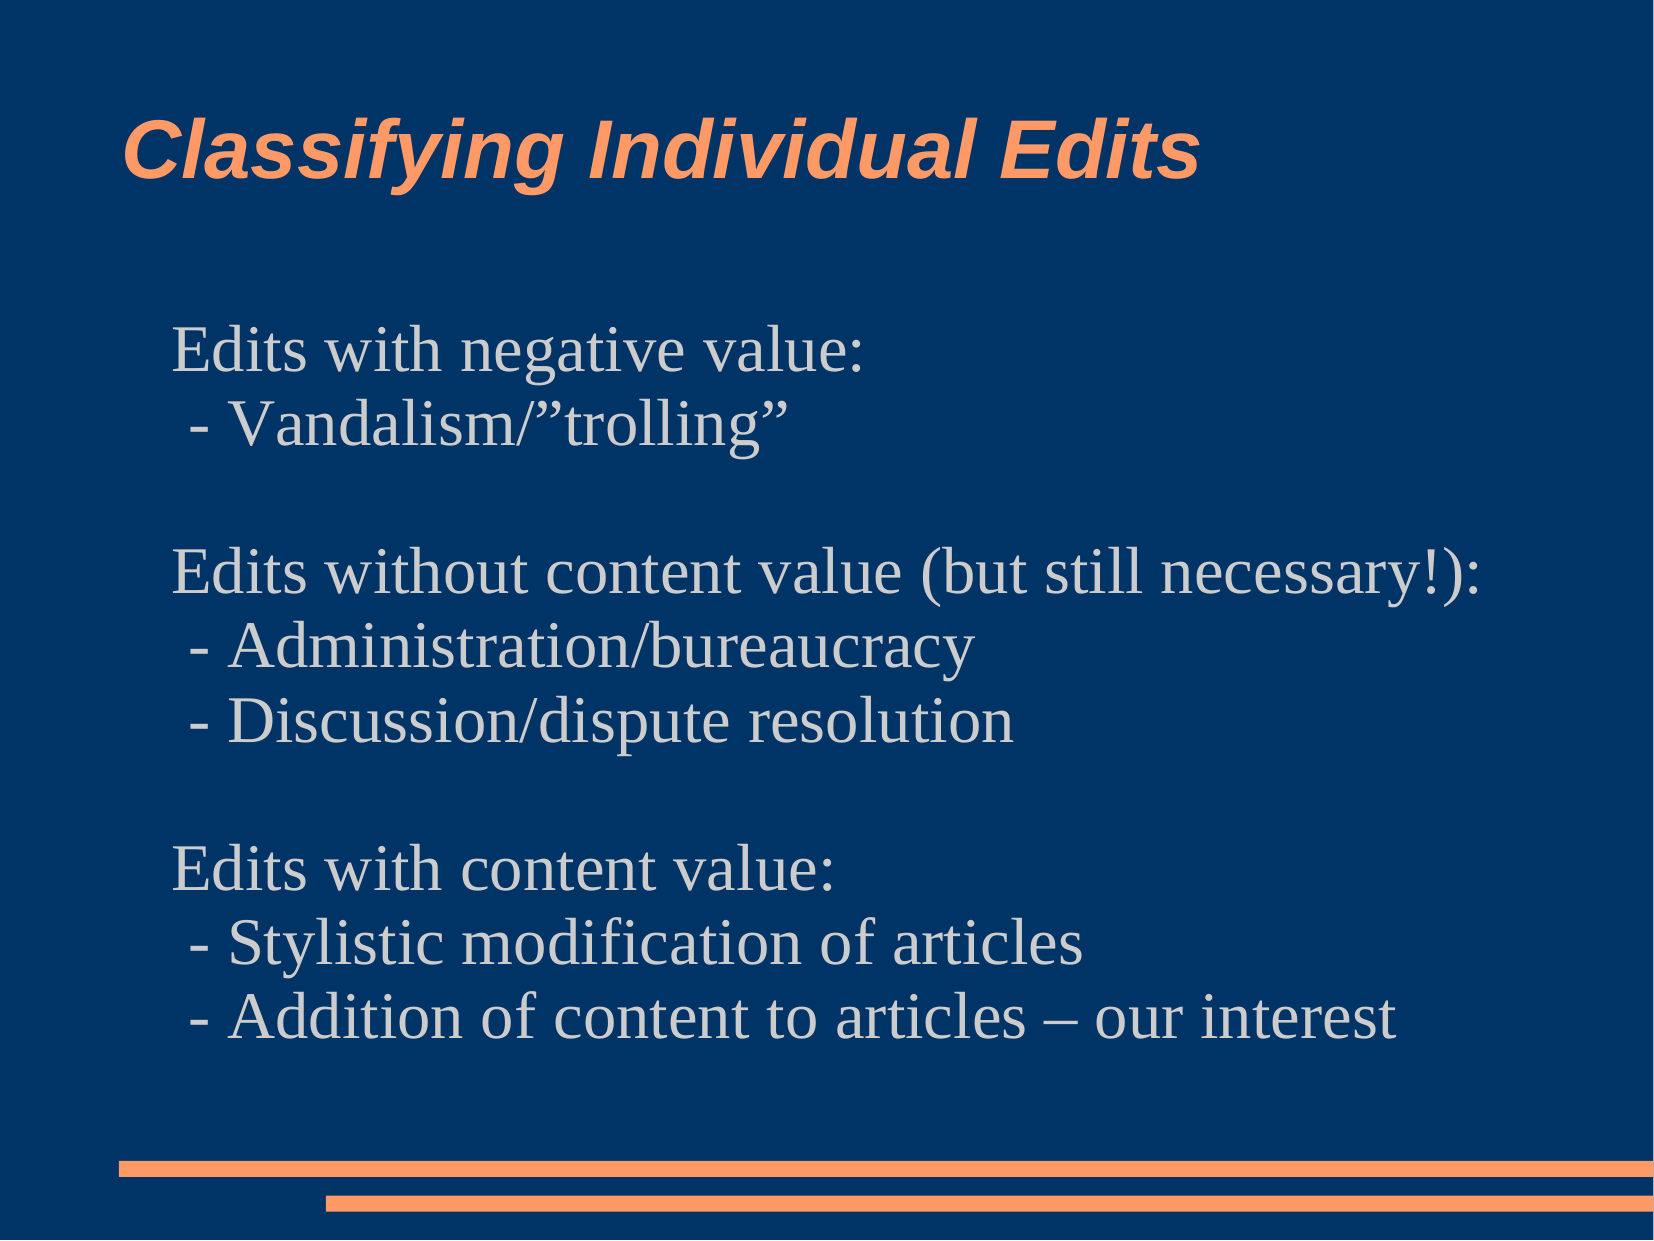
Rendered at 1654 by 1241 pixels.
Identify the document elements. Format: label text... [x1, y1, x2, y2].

subtitle Edits with negative value: - Vandalism/”trolling” Edits without content value (but still necessary!): - Administration/bureaucracy - Discussion/dispute resolution Edits with content value: - Stylistic modification of articles - Addition of content to articles – our interest [135, 277, 1576, 1088]
title Classifying Individual Edits [121, 46, 1534, 254]
